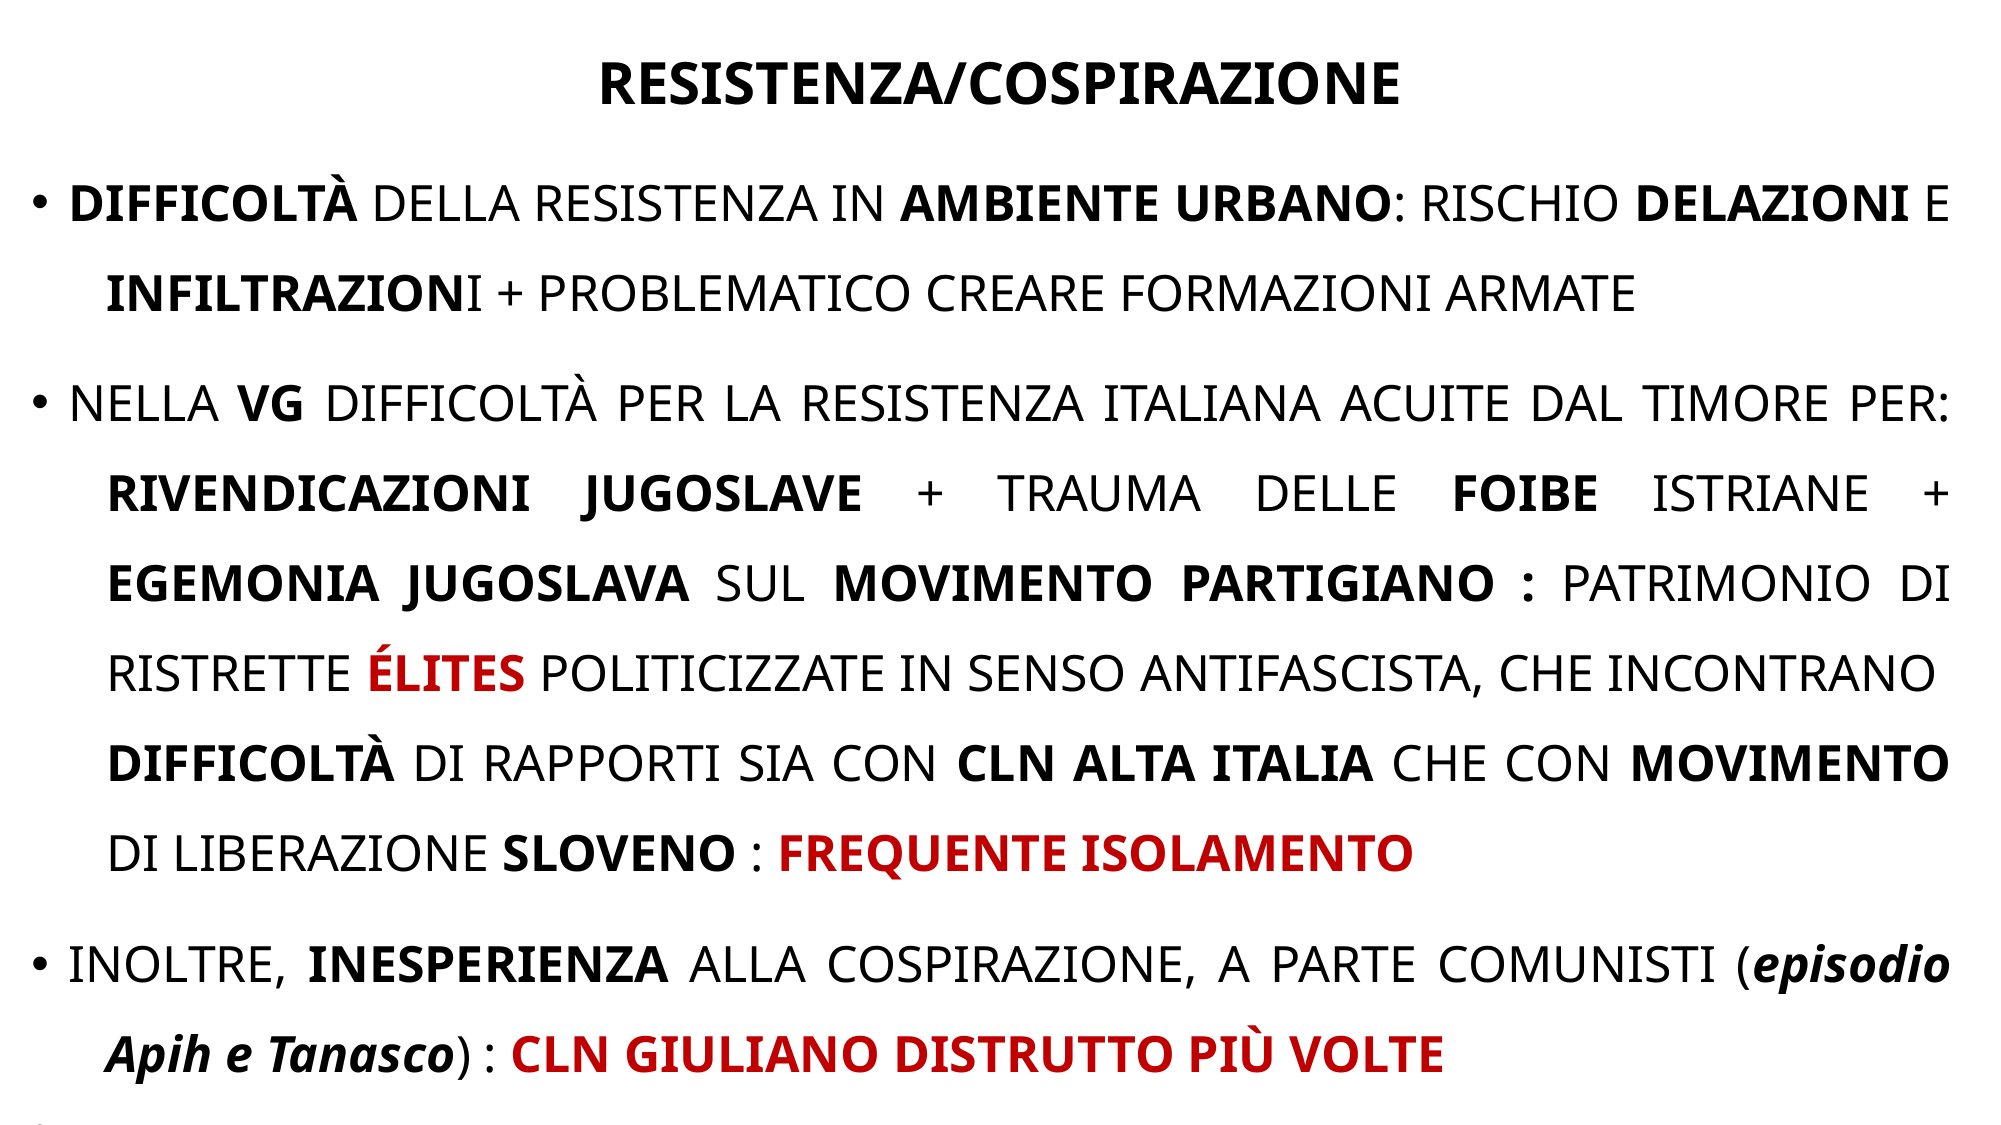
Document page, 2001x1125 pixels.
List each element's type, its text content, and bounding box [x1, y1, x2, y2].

list DIFFICOLTÀ DELLA RESISTENZA IN AMBIENTE URBANO: RISCHIO DELAZIONI E INFILTRAZIONI + PROBLEMATICO CREARE FORMAZIONI ARMATE NELLA VG DIFFICOLTÀ PER LA RESISTENZA ITALIANA ACUITE DAL TIMORE PER: RIVENDICAZIONI JUGOSLAVE + TRAUMA DELLE FOIBE ISTRIANE + EGEMONIA JUGOSLAVA SUL MOVIMENTO PARTIGIANO : PATRIMONIO DI RISTRETTE ÉLITES POLITICIZZATE IN SENSO ANTIFASCISTA, CHE INCONTRANO DIFFICOLTÀ DI RAPPORTI SIA CON CLN ALTA ITALIA CHE CON MOVIMENTO DI LIBERAZIONE SLOVENO : FREQUENTE ISOLAMENTO INOLTRE, INESPERIENZA ALLA COSPIRAZIONE, A PARTE COMUNISTI (episodio Apih e Tanasco) : CLN GIULIANO DISTRUTTO PIÙ VOLTE [16, 133, 1967, 1101]
title RESISTENZA/COSPIRAZIONE [137, 24, 1863, 133]
